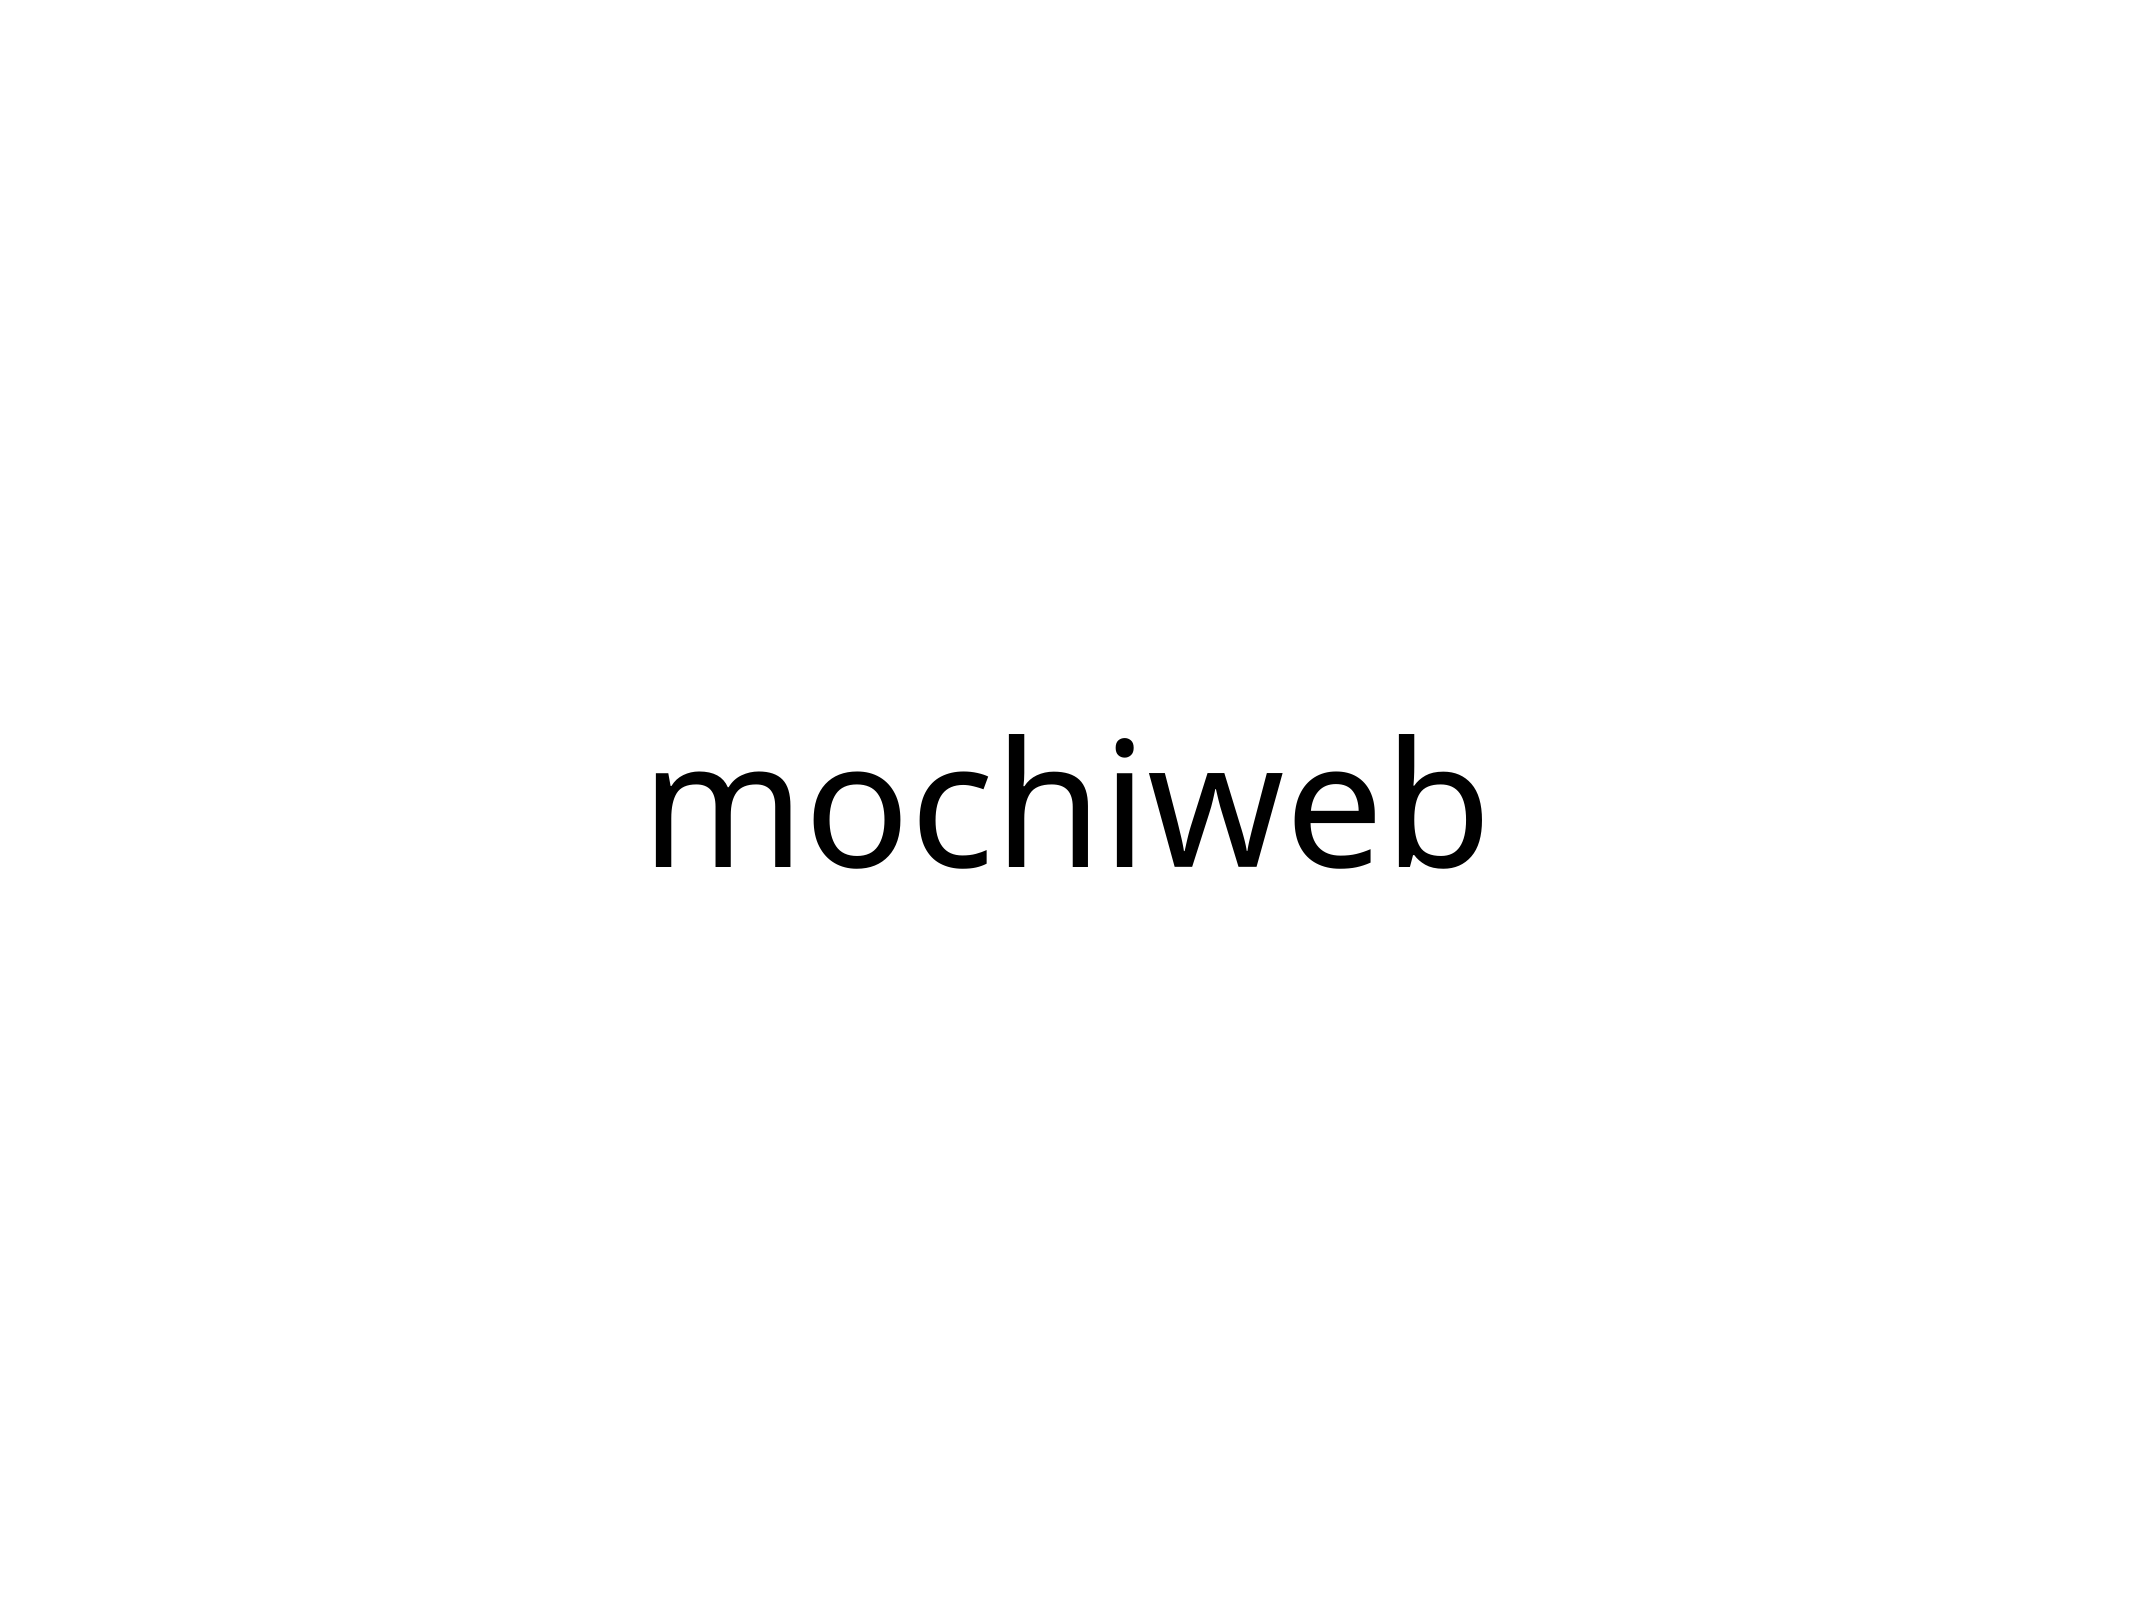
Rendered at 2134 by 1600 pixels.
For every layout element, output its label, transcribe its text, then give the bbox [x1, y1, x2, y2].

title mochiweb [208, 487, 1925, 1113]
